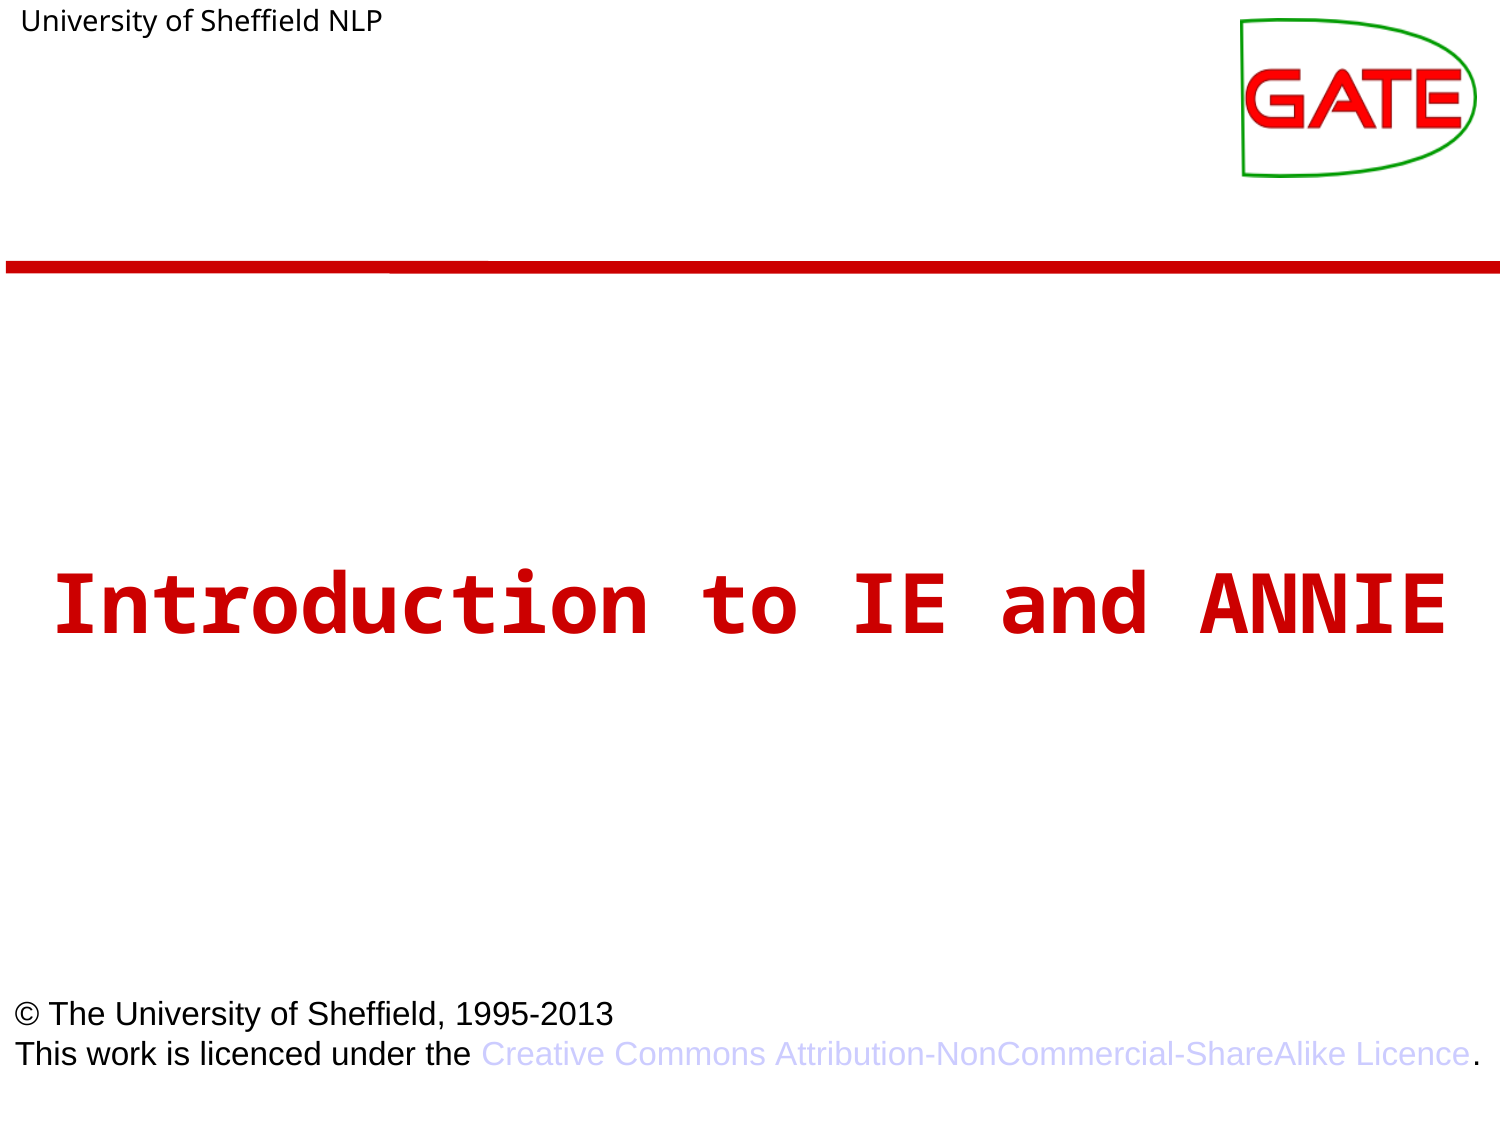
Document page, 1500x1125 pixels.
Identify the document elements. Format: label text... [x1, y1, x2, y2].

text_box © The University of Sheffield, 1995-2013 This work is licenced under the Creative Commons Attribution-NonCommercial-ShareAlike Licence. [0, 944, 1500, 1122]
text_box Introduction to IE and ANNIE [0, 486, 1500, 720]
picture [1240, 18, 1477, 178]
